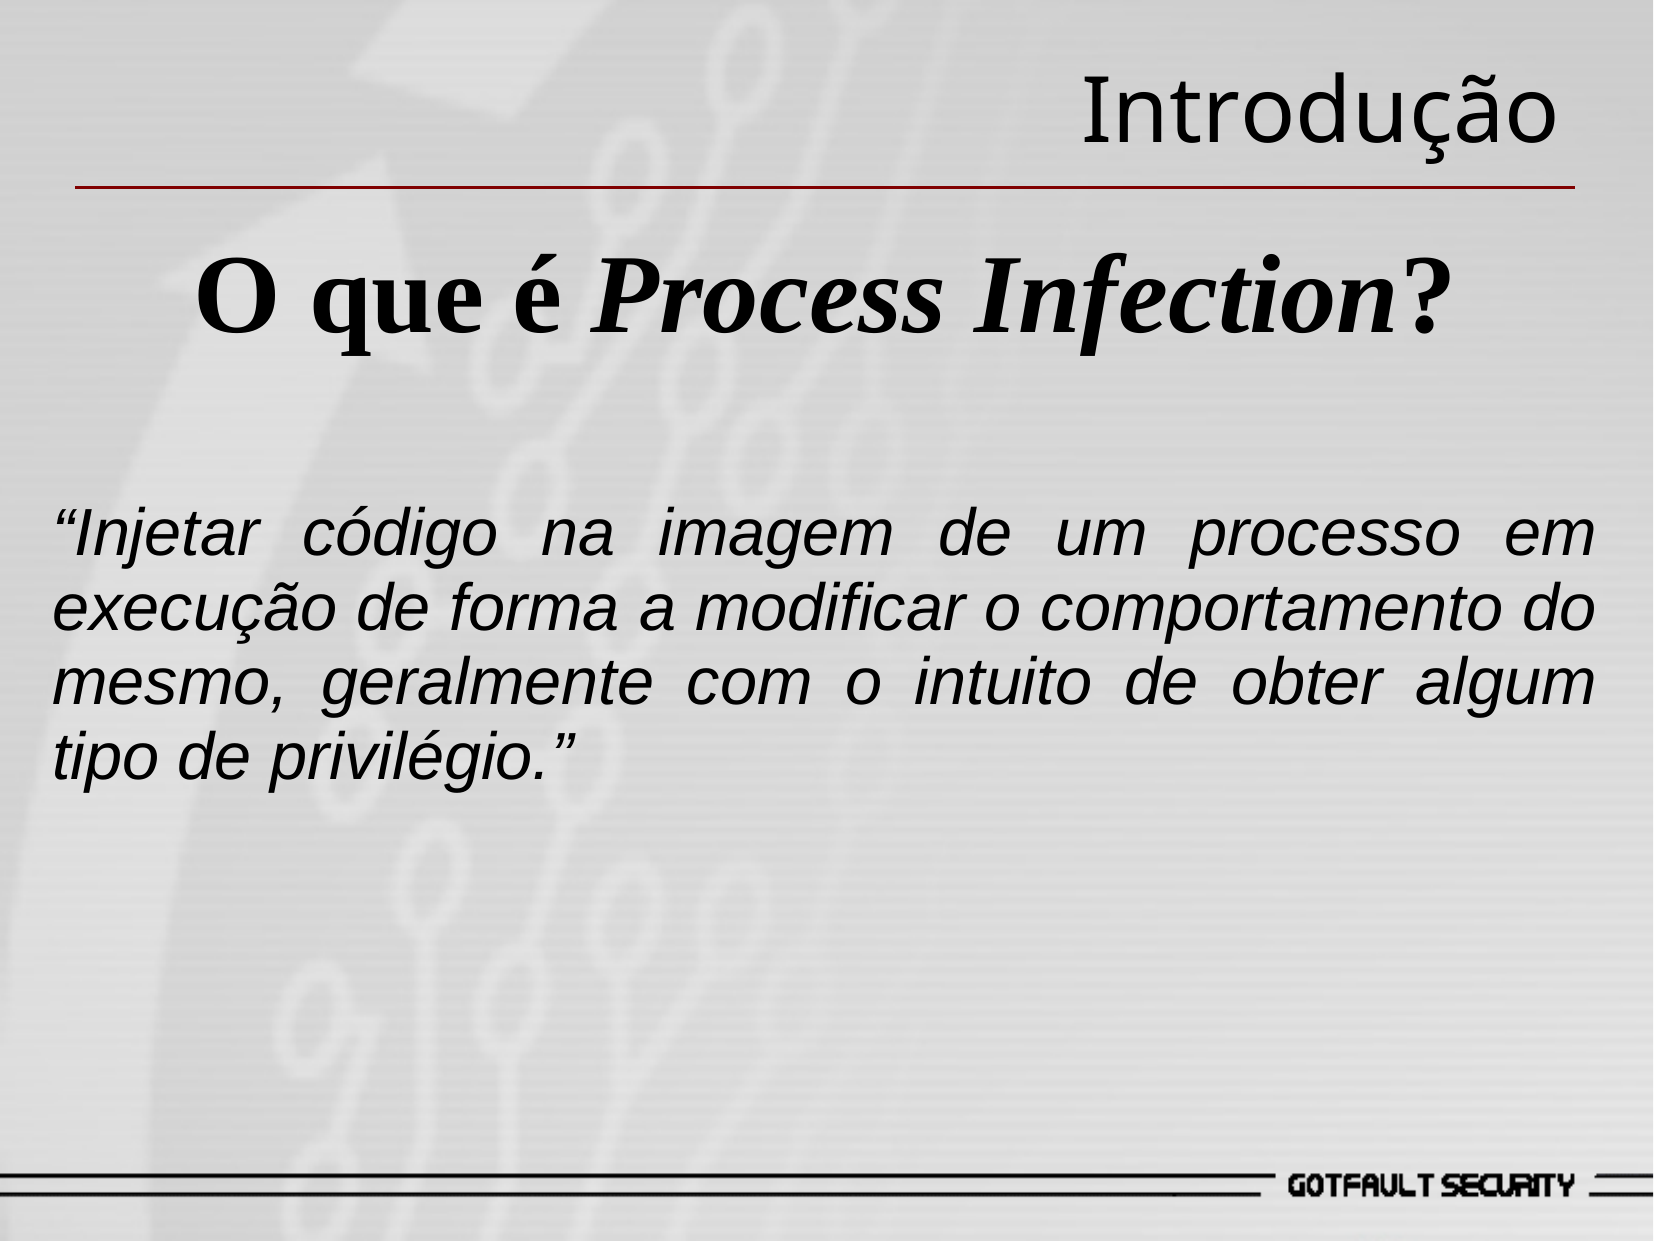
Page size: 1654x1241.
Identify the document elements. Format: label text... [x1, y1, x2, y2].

text_box O que é Process Infection? [37, 225, 1613, 387]
picture [0, 0, 1654, 1241]
text_box Introdução [75, 37, 1576, 196]
text_box “Injetar código na imagem de um processo em execução de forma a modificar o comportamento do mesmo, geralmente com o intuito de obter algum tipo de privilégio.” [37, 487, 1613, 841]
